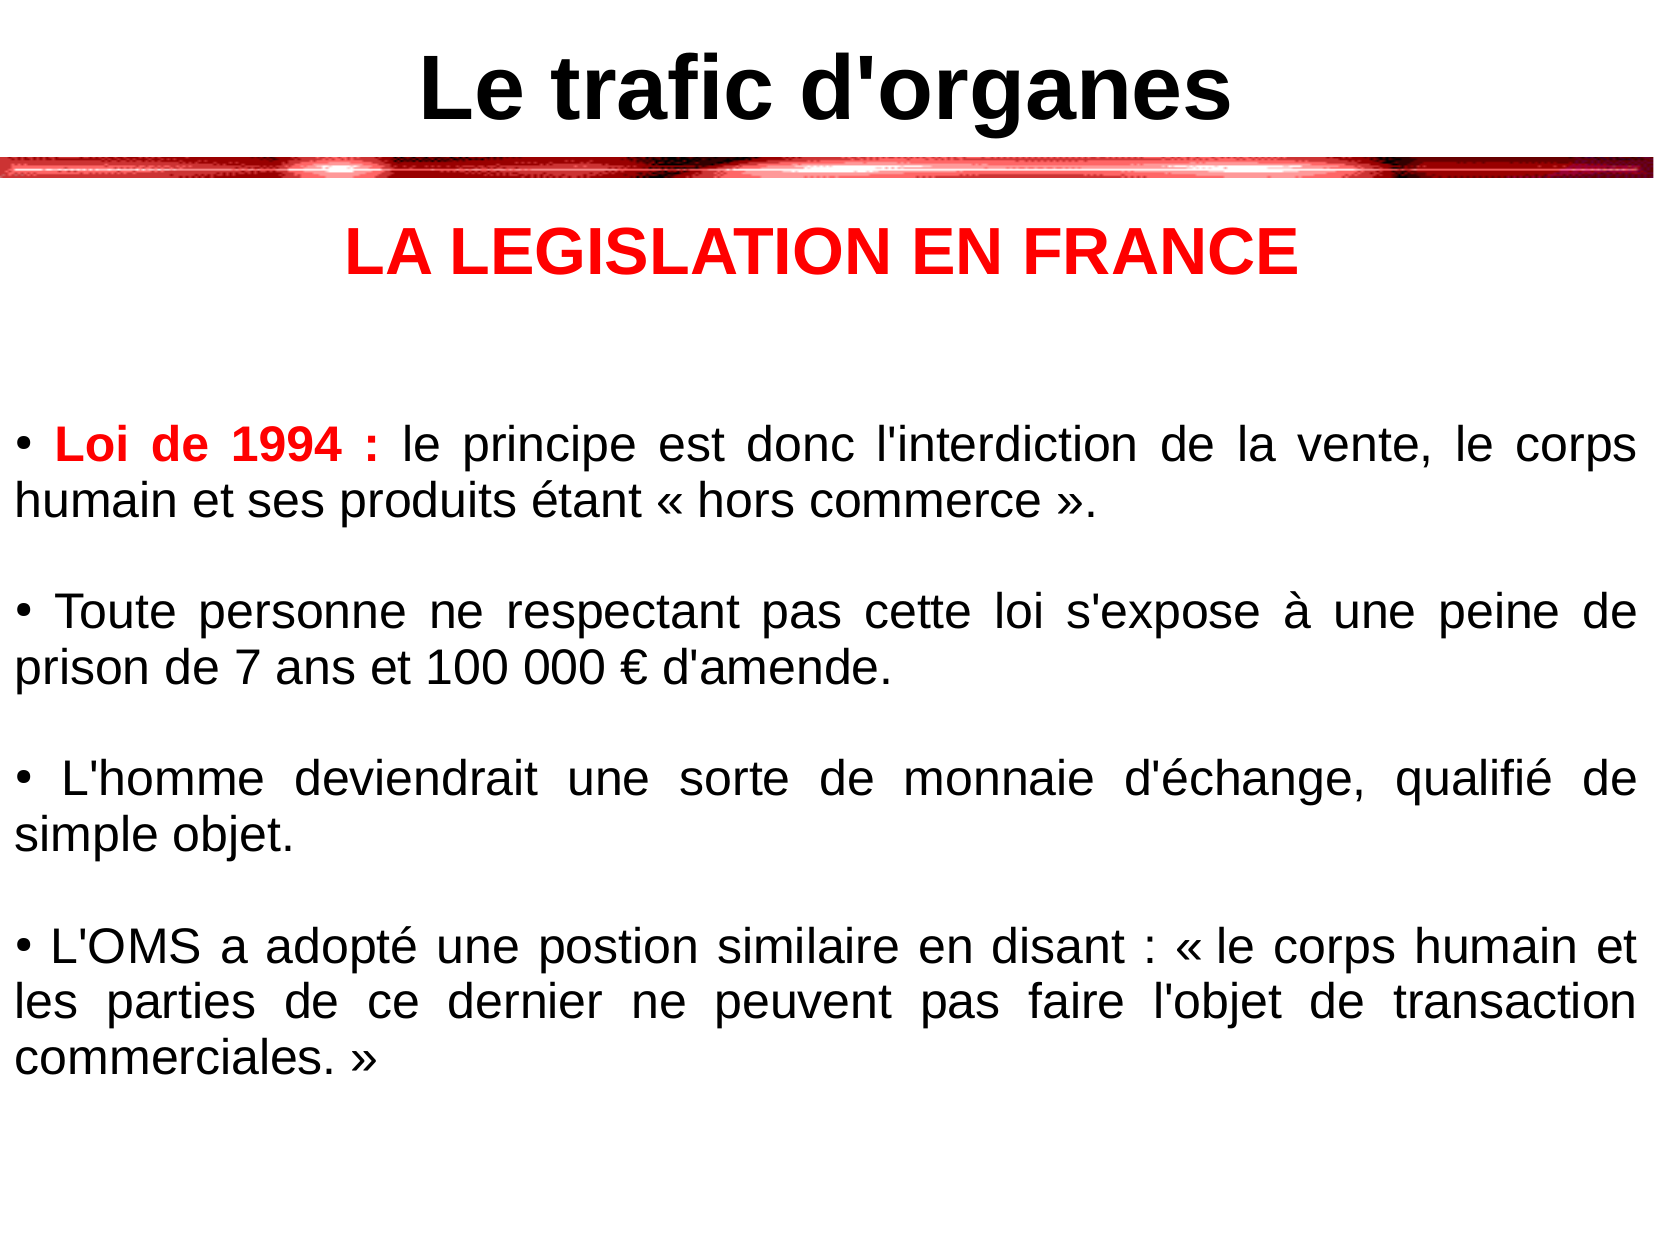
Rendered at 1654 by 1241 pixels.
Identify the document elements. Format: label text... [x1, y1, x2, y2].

picture [0, 157, 1654, 178]
text_box LA LEGISLATION EN FRANCE [324, 206, 1359, 297]
text_box Loi de 1994 : le principe est donc l'interdiction de la vente, le corps humain et ses produits étant « hors commerce ». Toute personne ne respectant pas cette loi s'expose à une peine de prison de 7 ans et 100 000 € d'amende. L'homme deviendrait une sorte de monnaie d'échange, qualifié de simple objet. L'OMS a adopté une postion similaire en disant : « le corps humain et les parties de ce dernier ne peuvent pas faire l'objet de transaction commerciales. » [0, 408, 1654, 1094]
text_box Le trafic d'organes [0, 29, 1654, 148]
